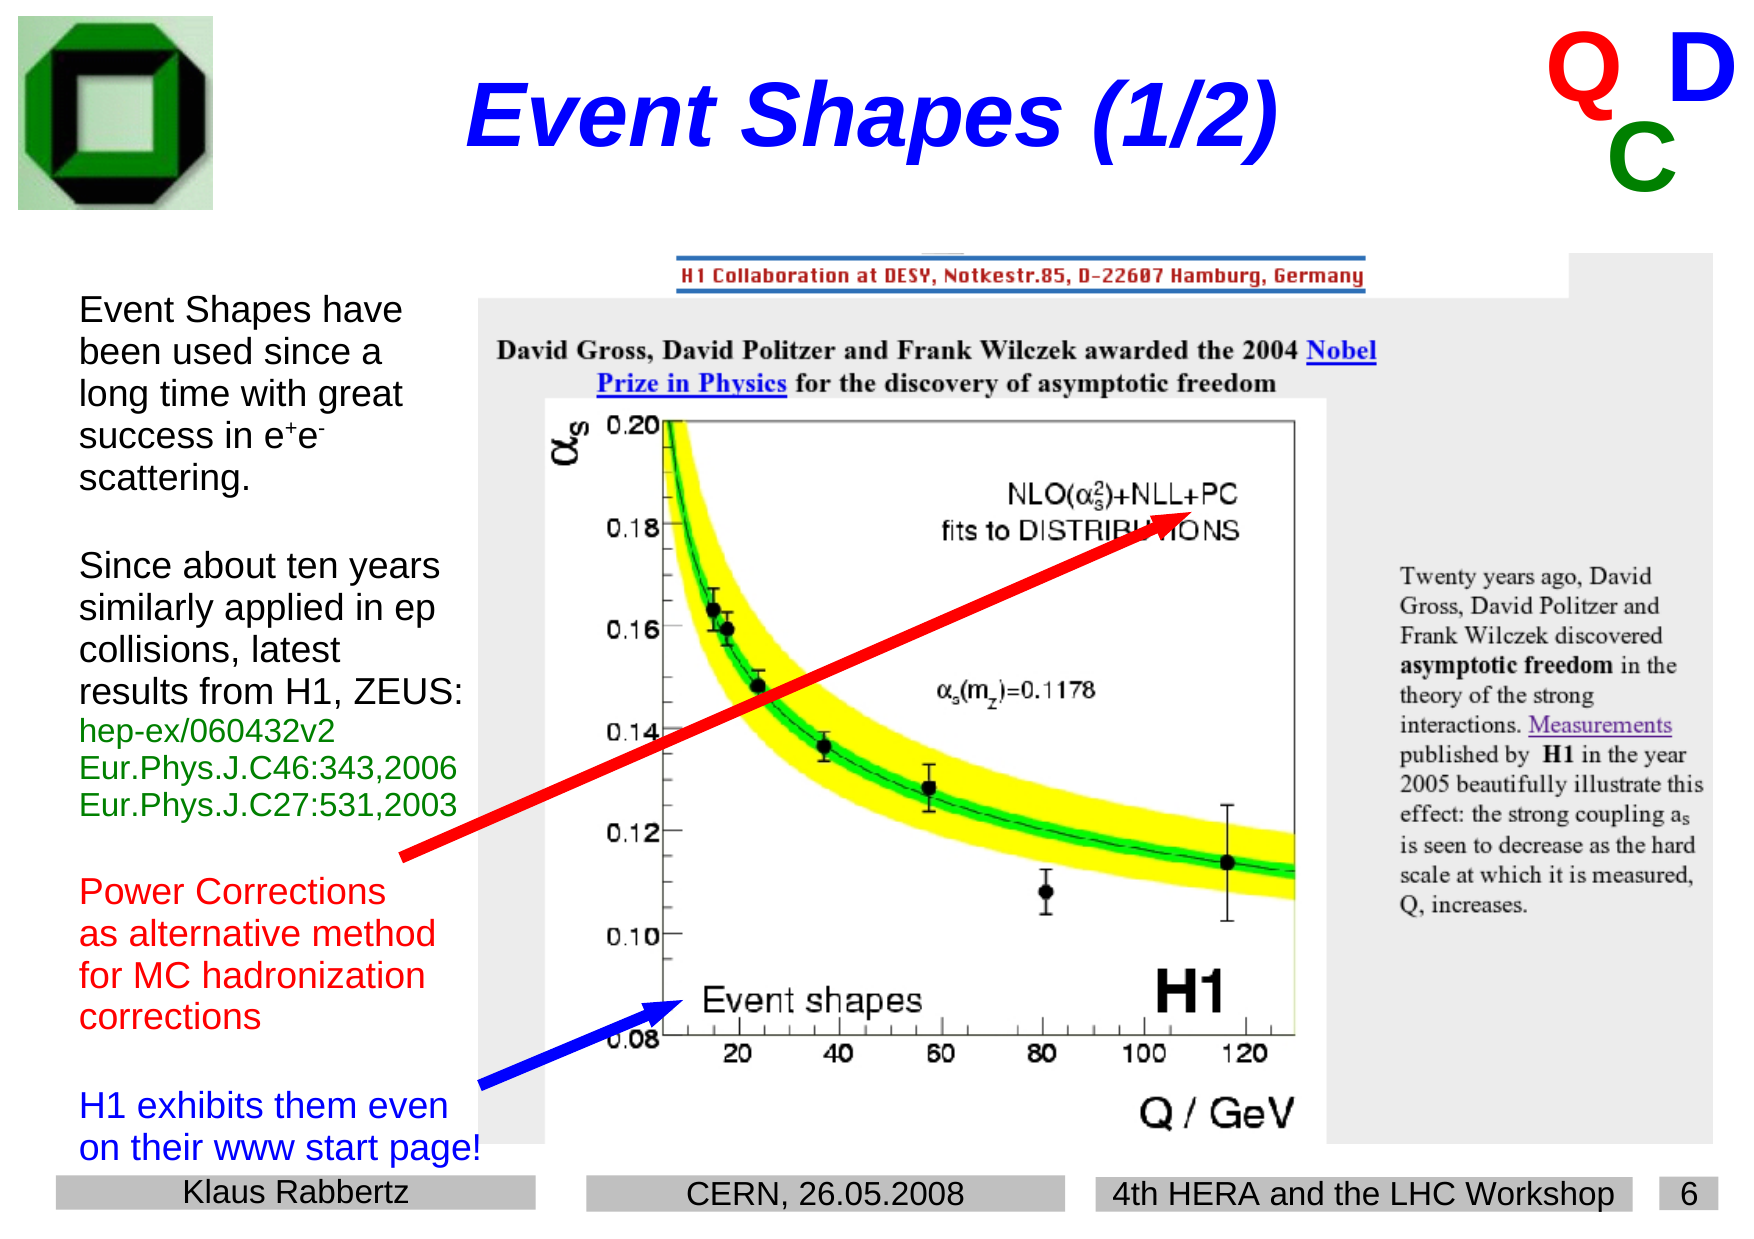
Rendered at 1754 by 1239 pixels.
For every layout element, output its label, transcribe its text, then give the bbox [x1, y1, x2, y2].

picture [18, 16, 213, 210]
picture [478, 253, 1713, 1144]
title Event Shapes (1/2) [220, 16, 1525, 213]
text_box Event Shapes have been used since a long time with great success in e+e- scattering. Since about ten years similarly applied in ep collisions, latest results from H1, ZEUS: hep-ex/060432v2 Eur.Phys.J.C46:343,2006 Eur.Phys.J.C27:531,2003 Power Corrections as alternative method for MC hadronization corrections H1 exhibits them even on their www start page! [66, 276, 495, 1182]
